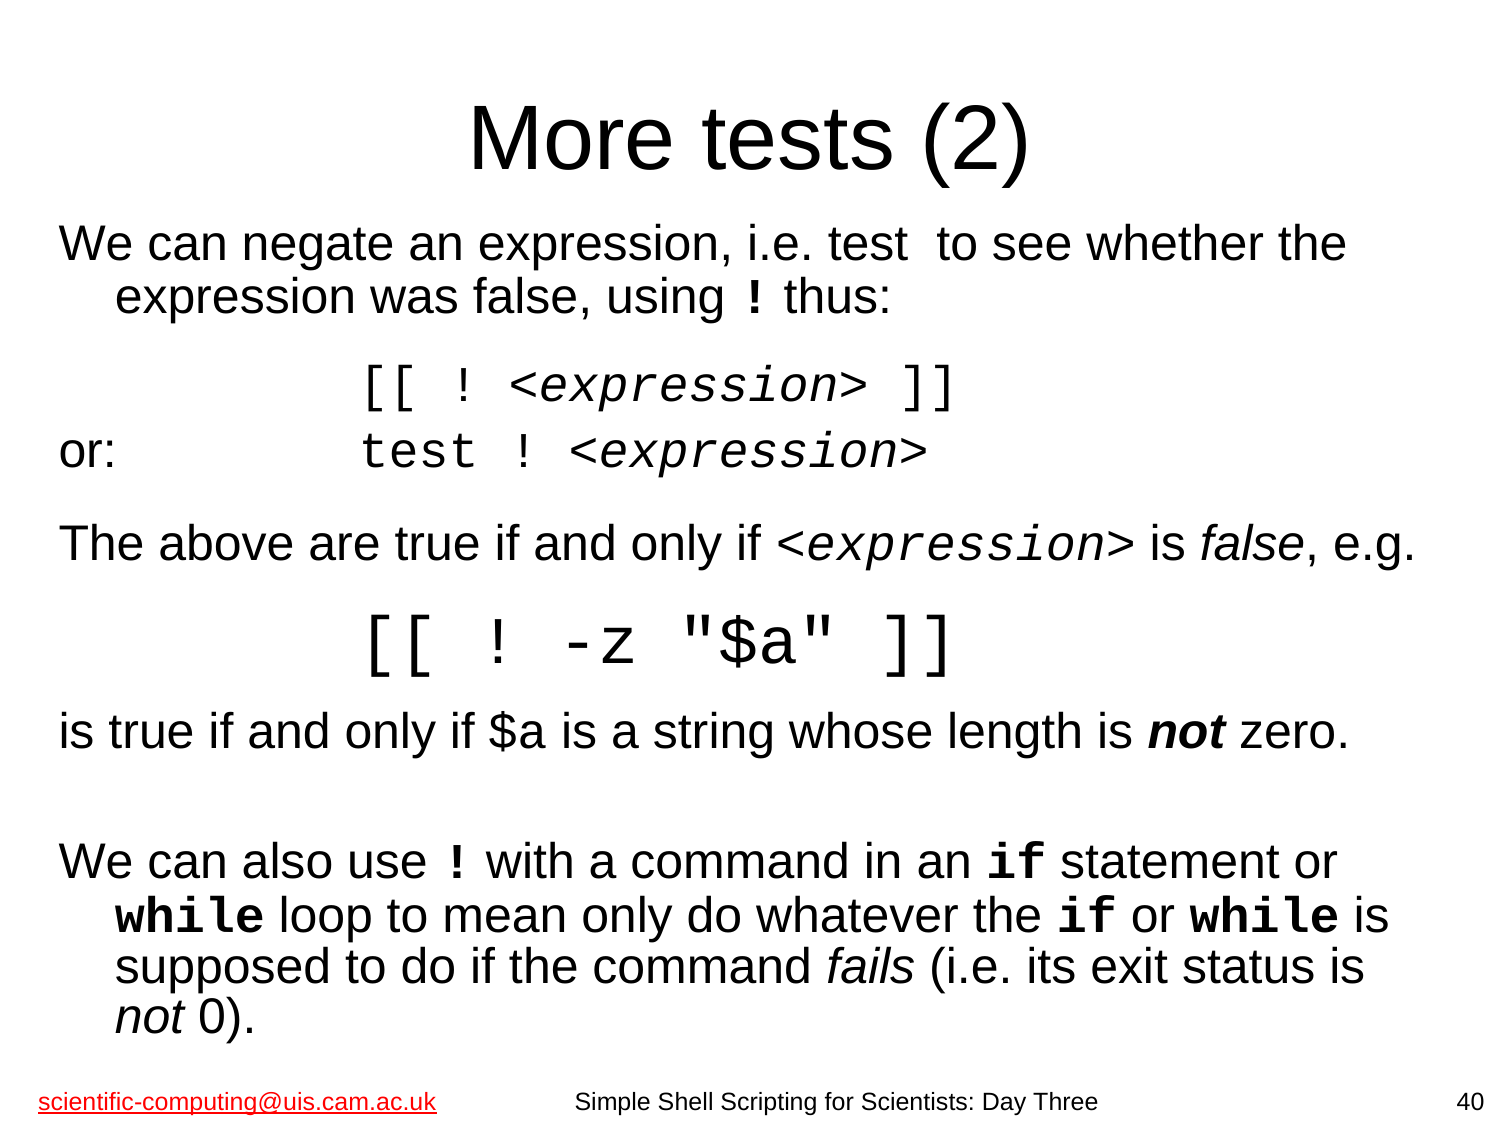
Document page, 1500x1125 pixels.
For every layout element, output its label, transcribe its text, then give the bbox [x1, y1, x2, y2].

title More tests (2) [112, 78, 1388, 197]
list We can negate an expression, i.e. test to see whether the expression was false, using ! thus: [[ ! <expression> ]] or: test ! <expression> The above are true if and only if <expression> is false, e.g. [[ ! -z "$a" ]] is true if and only if $a is a string whose length is not zero. We can also use ! with a command in an if statement or while loop to mean only do whatever the if or while is supposed to do if the command fails (i.e. its exit status is not 0). [43, 212, 1457, 1063]
